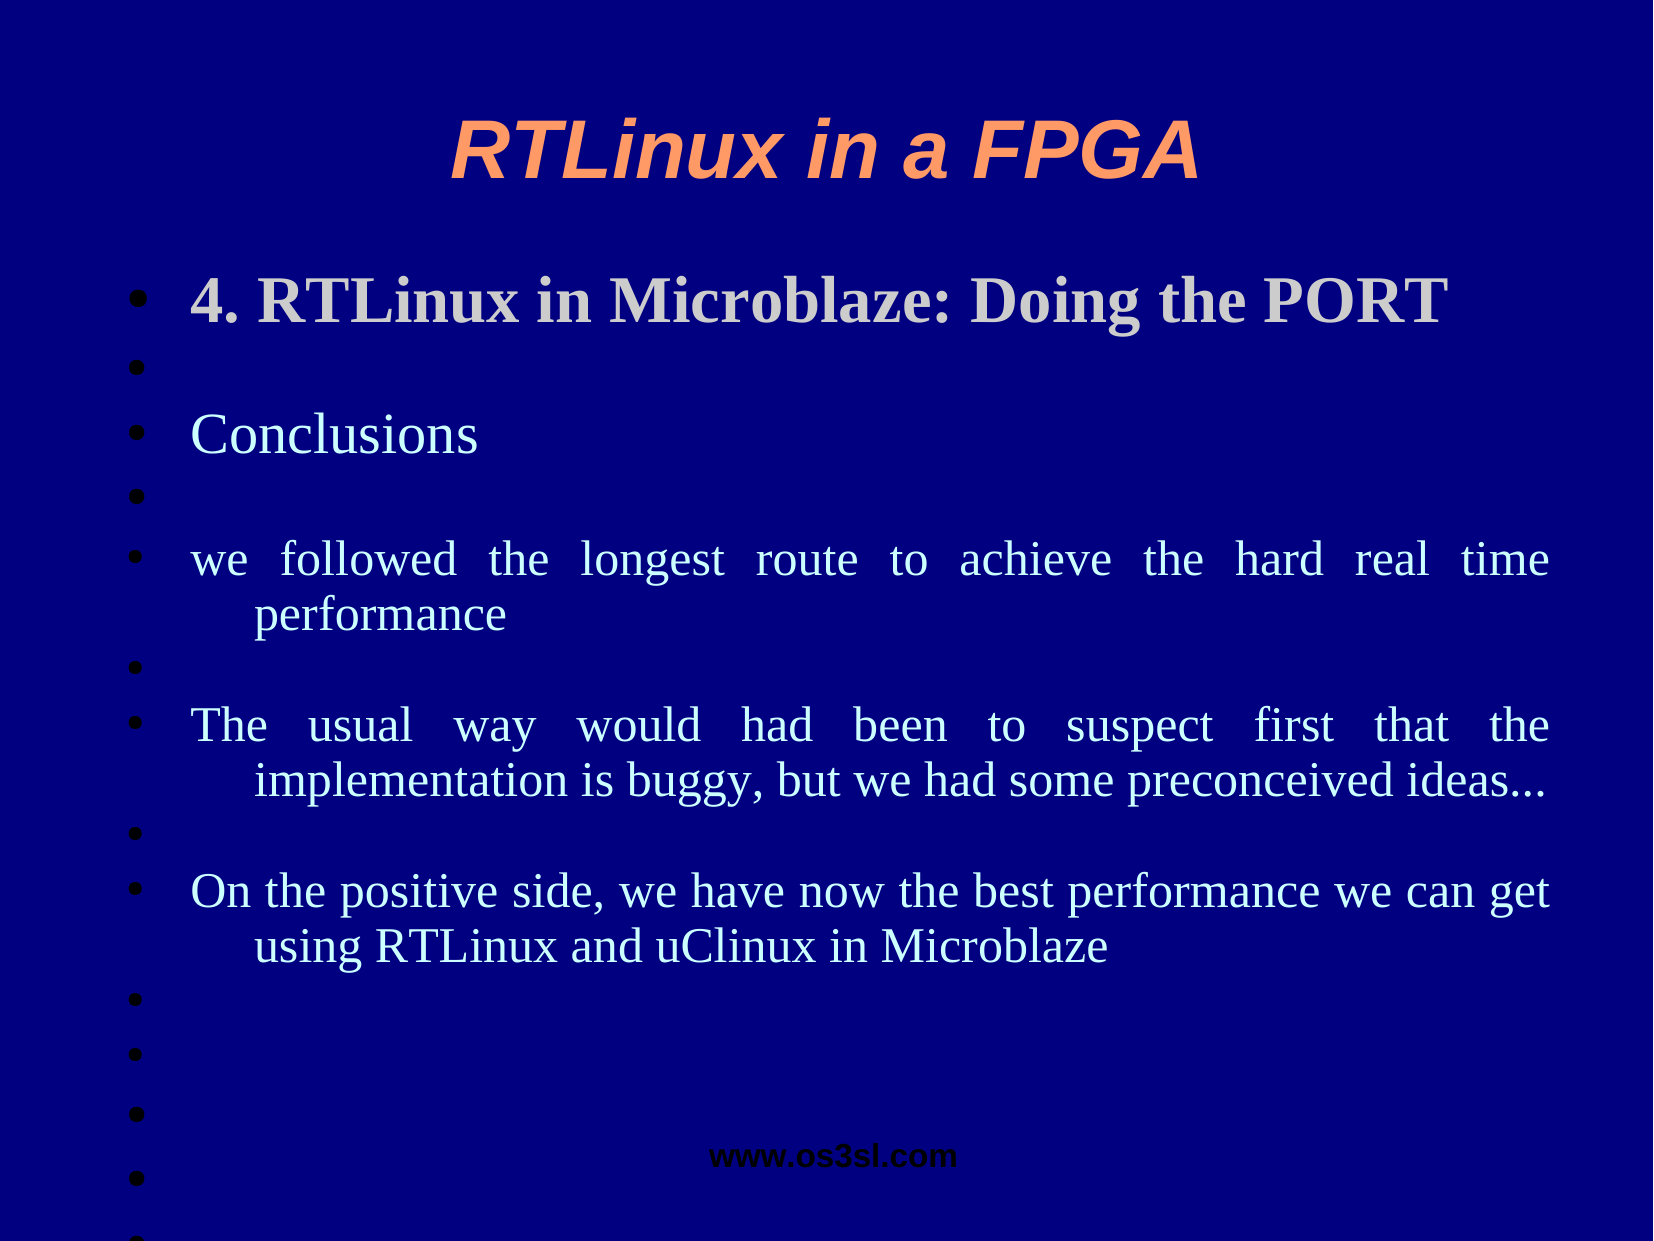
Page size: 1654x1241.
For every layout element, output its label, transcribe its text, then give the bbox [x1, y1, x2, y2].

title RTLinux in a FPGA [121, 46, 1534, 202]
text_box www.os3sl.com [709, 1137, 959, 1199]
subtitle 4. RTLinux in Microblaze: Doing the PORT Conclusions we followed the longest route to achieve the hard real time performance The usual way would had been to suspect first that the implementation is buggy, but we had some preconceived ideas... On the positive side, we have now the best performance we can get using RTLinux and uClinux in Microblaze [112, 202, 1552, 1241]
